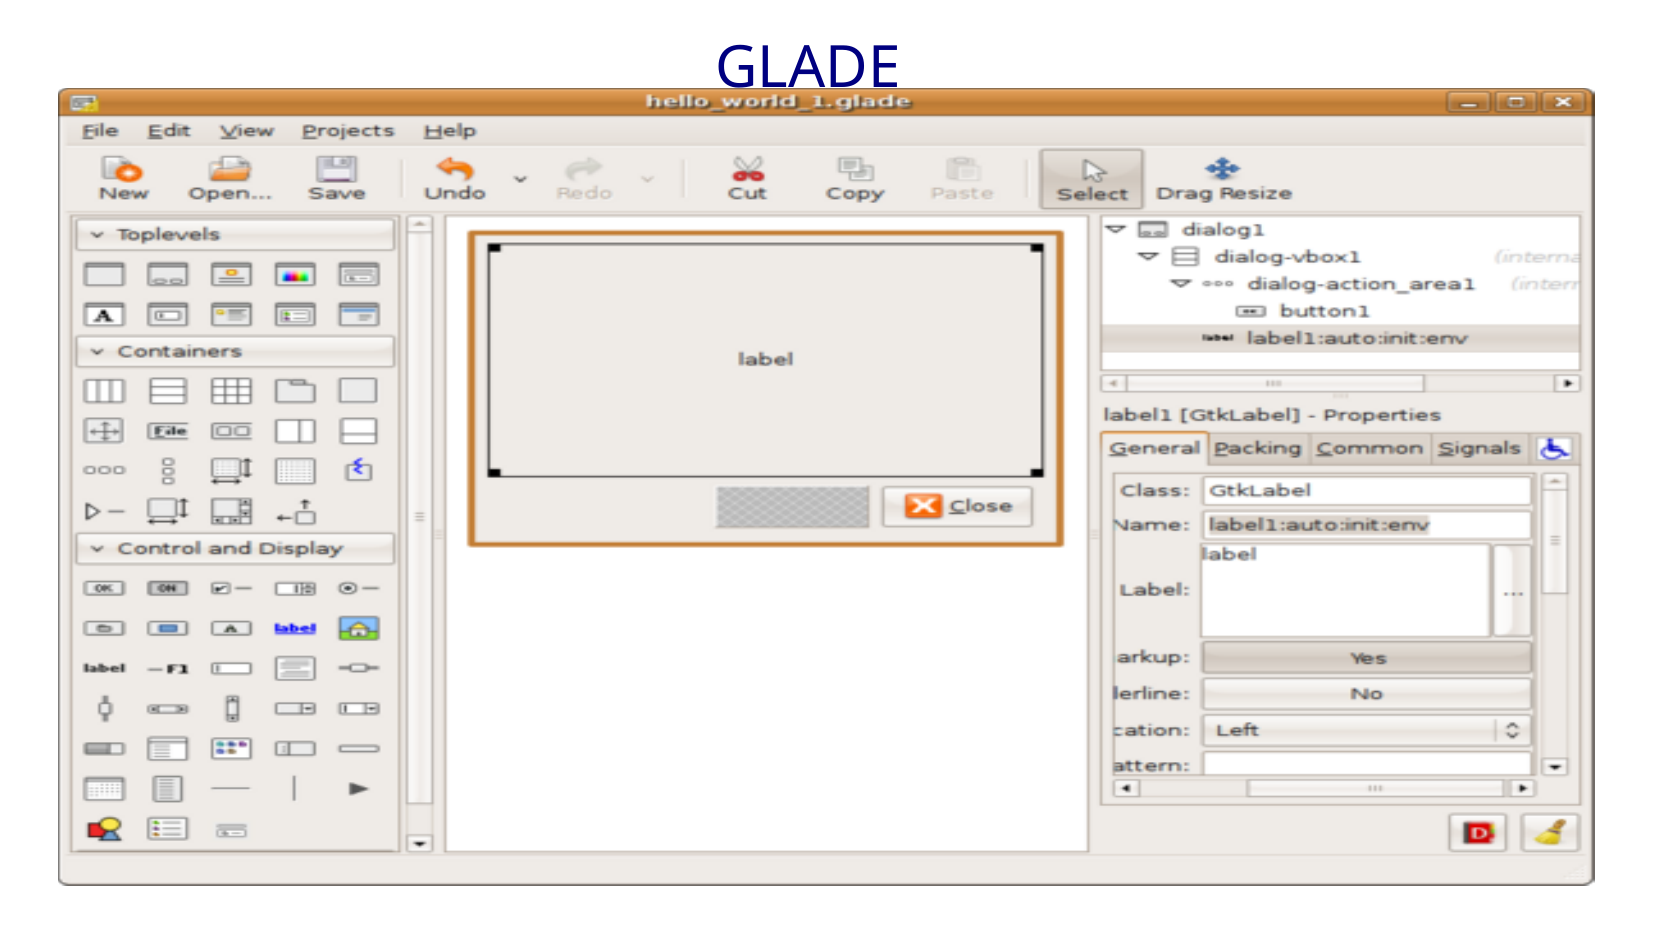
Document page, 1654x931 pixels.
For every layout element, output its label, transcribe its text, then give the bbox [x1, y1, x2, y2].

picture [58, 88, 1595, 886]
text_box GLADE [354, 22, 1211, 90]
